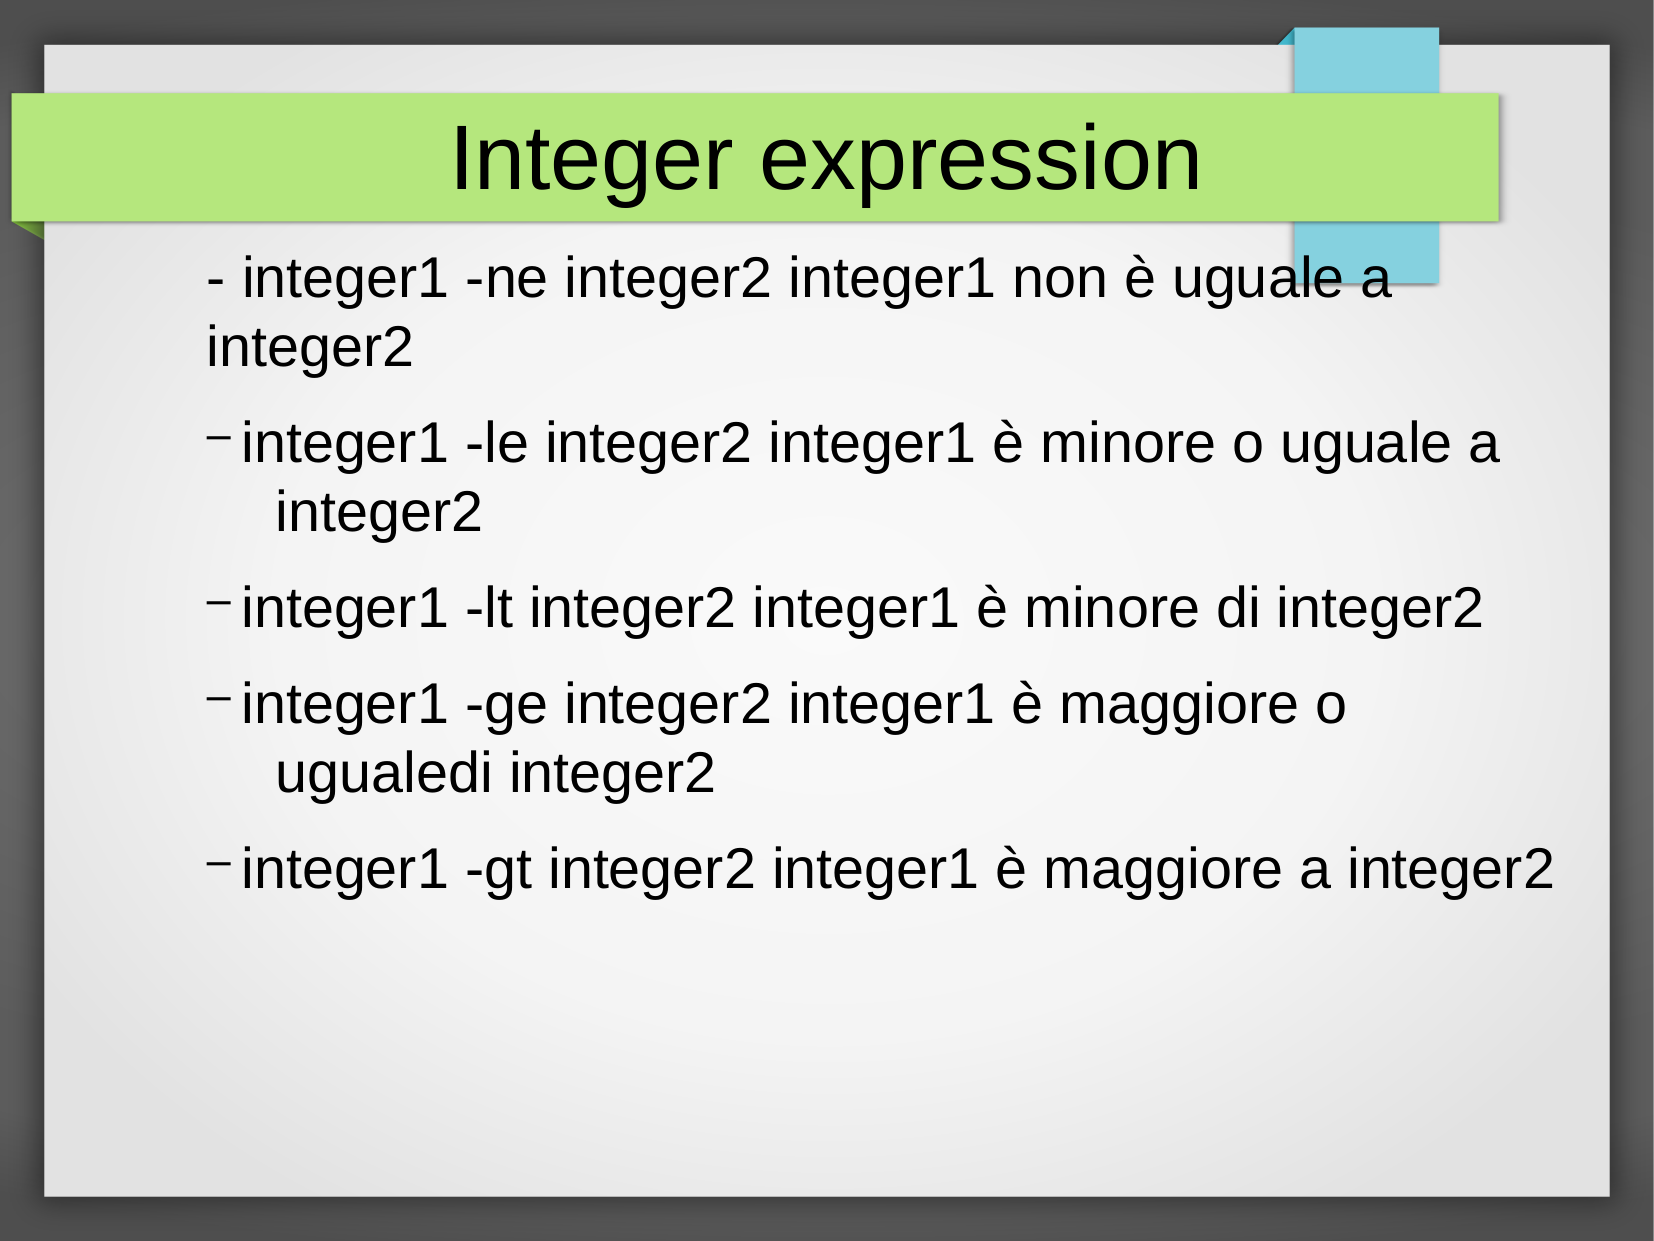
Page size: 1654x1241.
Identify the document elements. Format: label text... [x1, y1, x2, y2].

list - integer1 -ne integer2 integer1 non è uguale a integer2 integer1 -le integer2 integer1 è minore o uguale a integer2 integer1 -lt integer2 integer1 è minore di integer2 integer1 -ge integer2 integer1 è maggiore o ugualedi integer2 integer1 -gt integer2 integer1 è maggiore a integer2 [68, 240, 1558, 960]
picture [0, 0, 1654, 1241]
title Integer expression [82, 49, 1571, 257]
